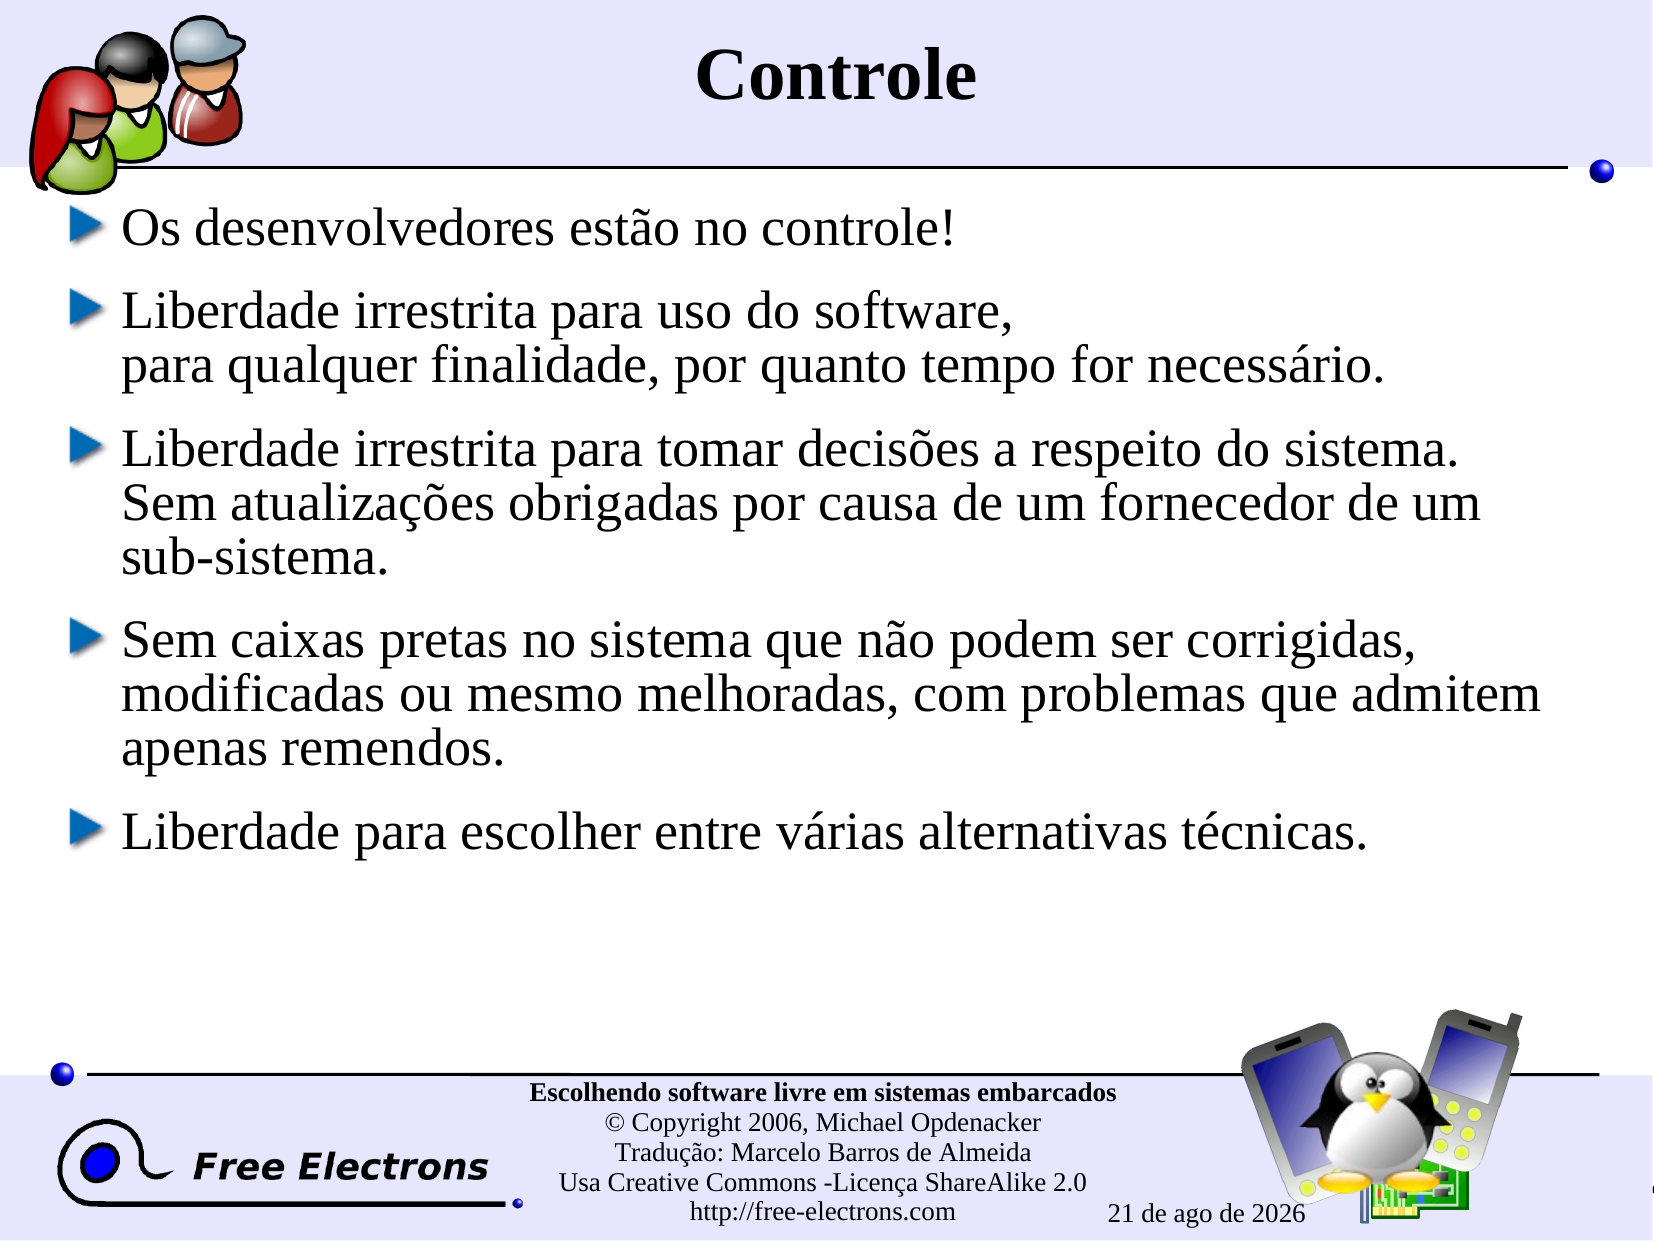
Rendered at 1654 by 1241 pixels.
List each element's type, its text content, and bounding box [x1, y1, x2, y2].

list Os desenvolvedores estão no controle! Liberdade irrestrita para uso do software, para qualquer finalidade, por quanto tempo for necessário. Liberdade irrestrita para tomar decisões a respeito do sistema. Sem atualizações obrigadas por causa de um fornecedor de um sub-sistema. Sem caixas pretas no sistema que não podem ser corrigidas, modificadas ou mesmo melhoradas, com problemas que admitem apenas remendos. Liberdade para escolher entre várias alternativas técnicas. [50, 202, 1577, 1021]
picture [50, 1108, 527, 1216]
picture [1225, 1021, 1535, 1241]
picture [29, 15, 246, 195]
title Controle [246, 25, 1603, 124]
